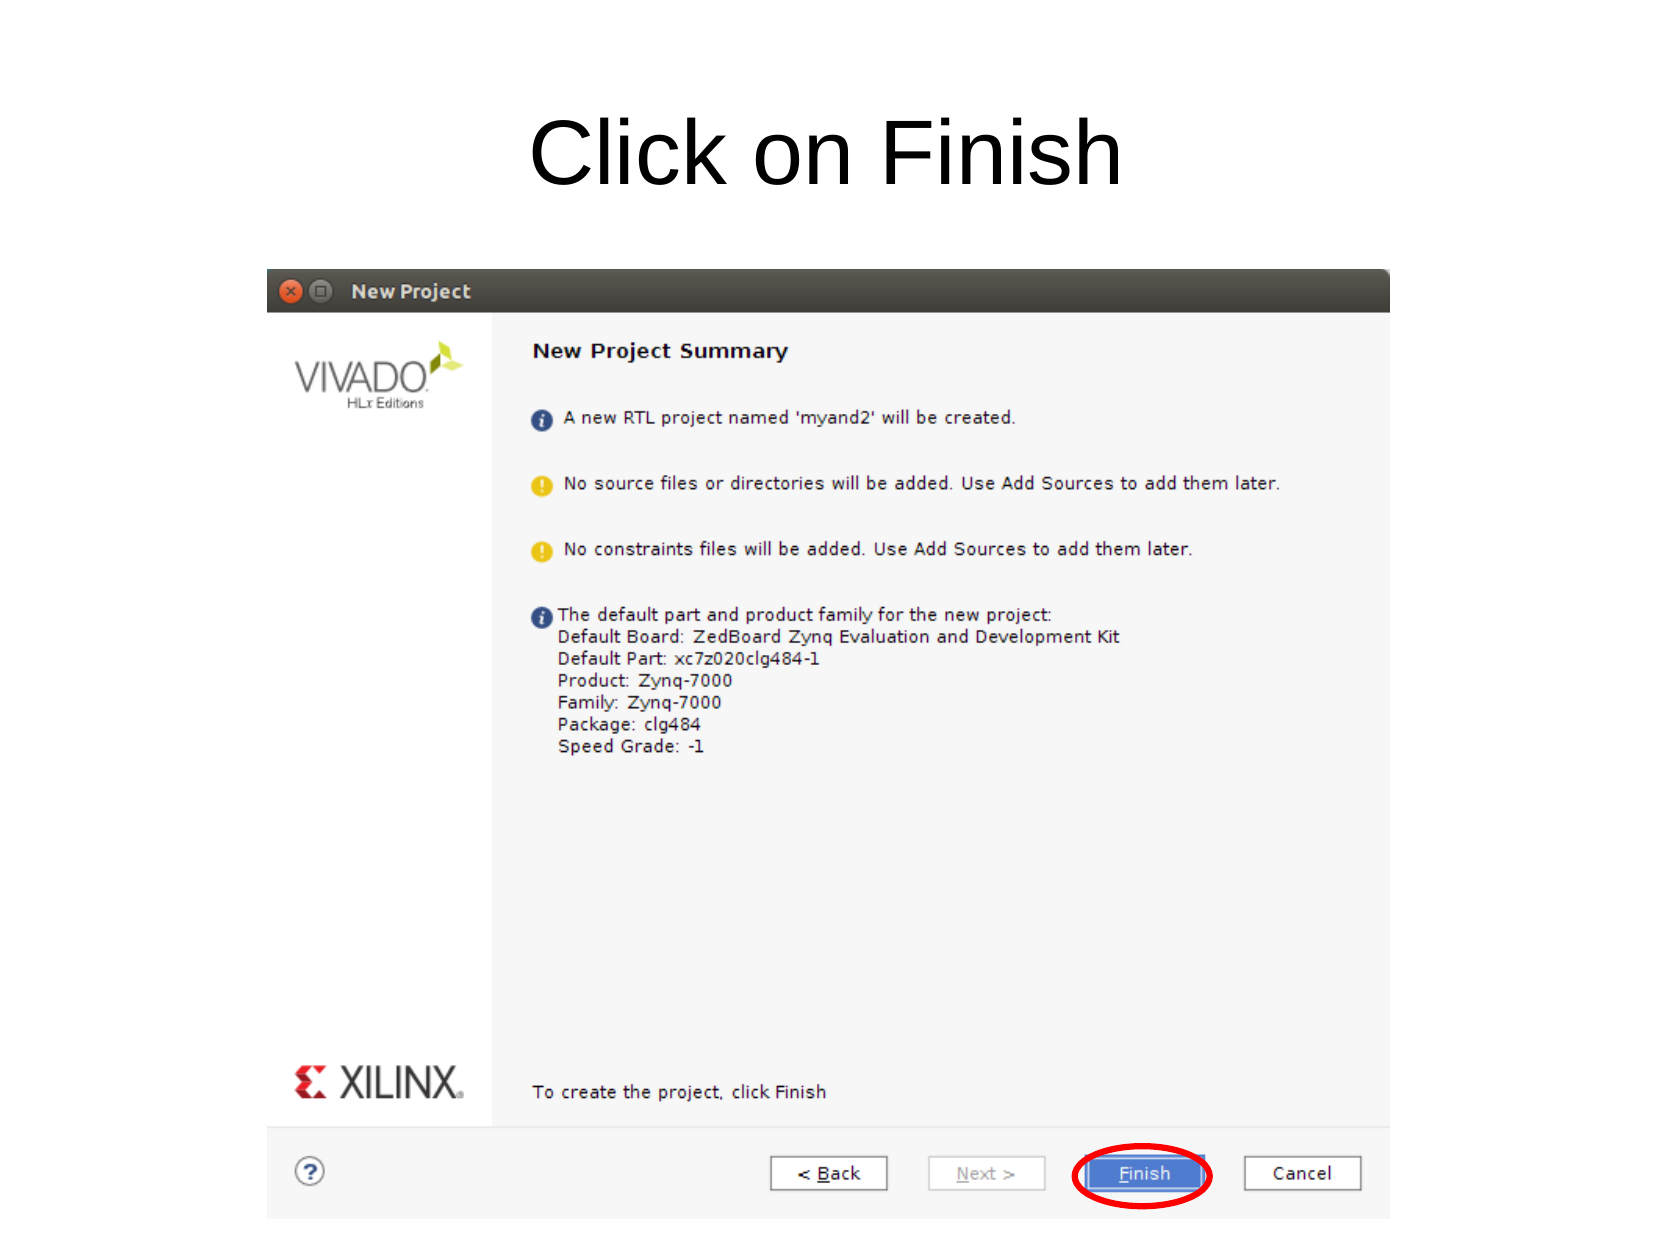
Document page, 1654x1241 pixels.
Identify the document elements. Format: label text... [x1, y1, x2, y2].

picture [267, 269, 1390, 1219]
title Click on Finish [82, 49, 1571, 257]
